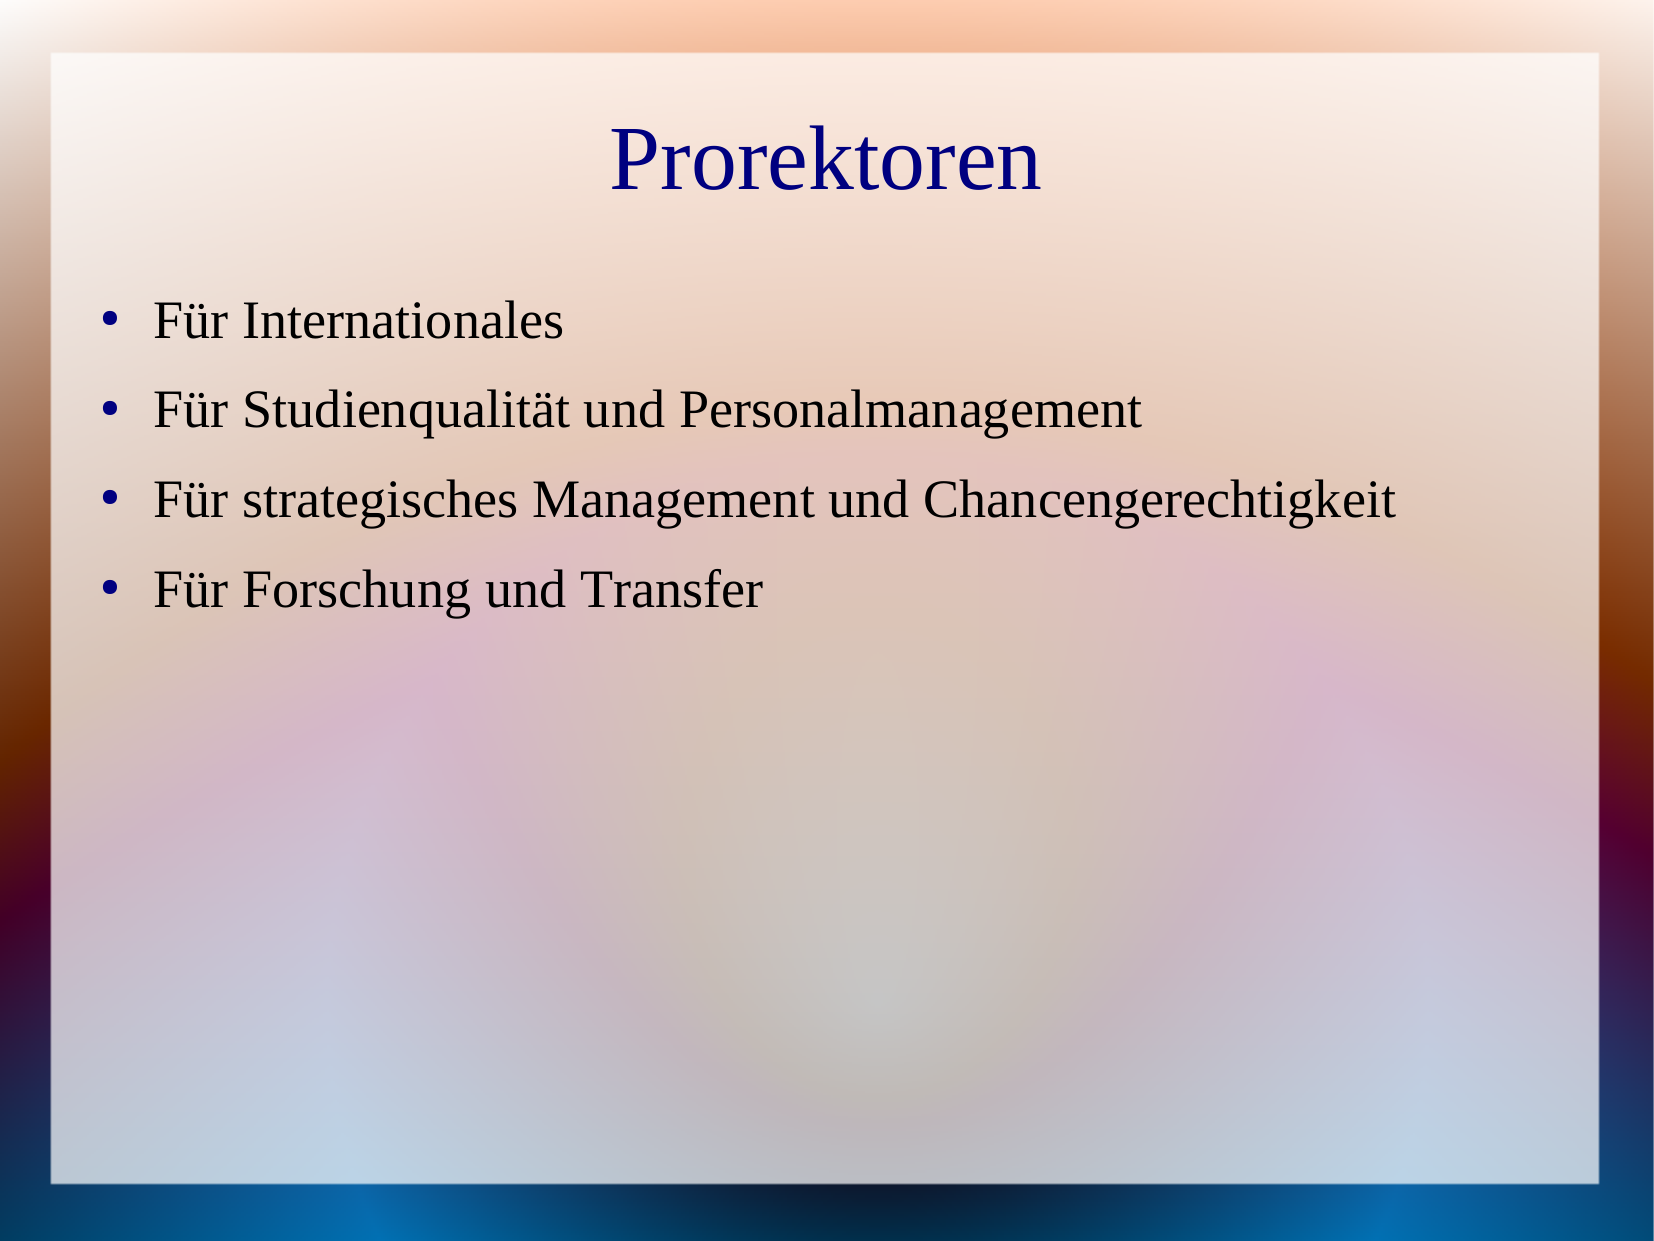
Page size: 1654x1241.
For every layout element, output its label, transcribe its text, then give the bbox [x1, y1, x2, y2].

title Prorektoren [82, 55, 1571, 263]
picture [0, 0, 1654, 1241]
list Für Internationales Für Studienqualität und Personalmanagement Für strategisches Management und Chancengerechtigkeit Für Forschung und Transfer [82, 290, 1571, 1034]
